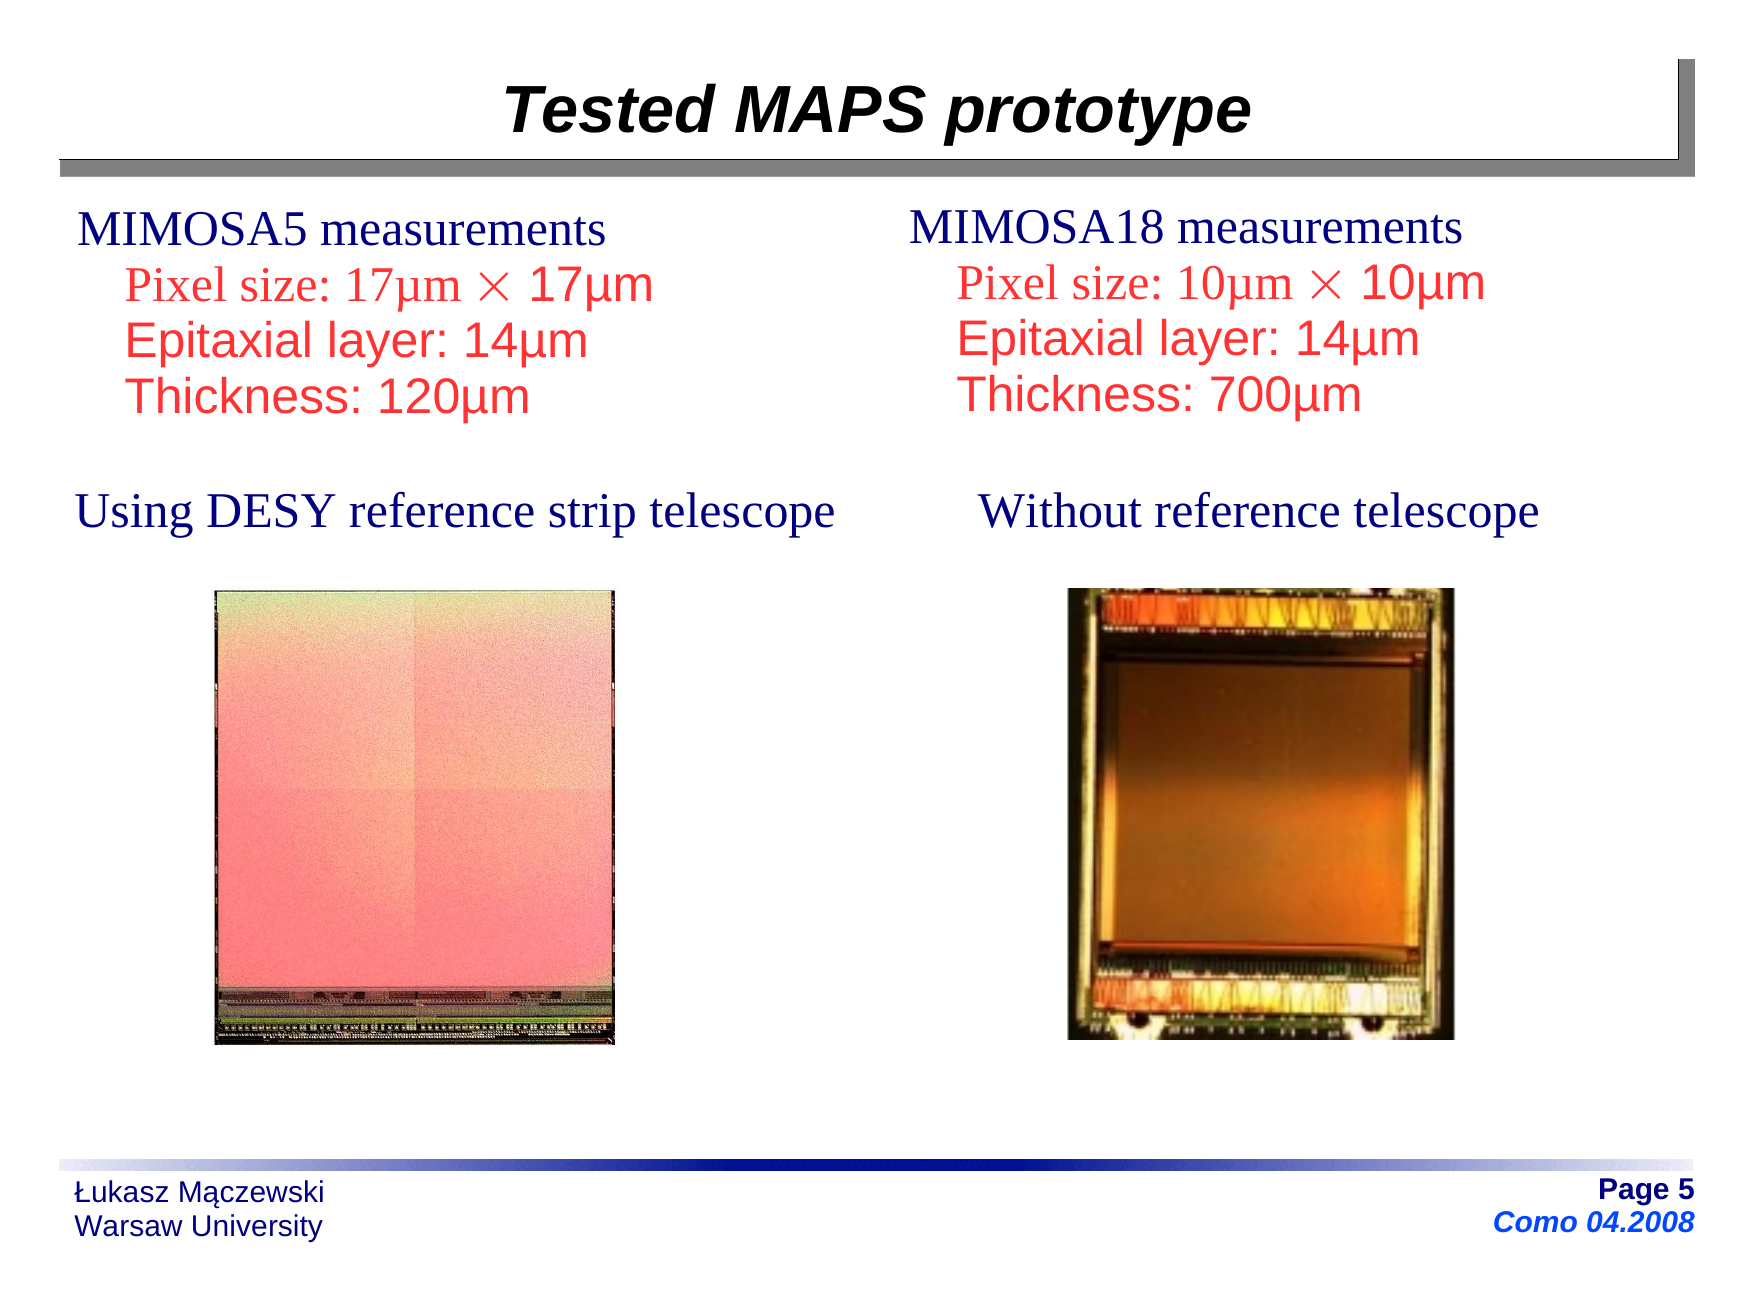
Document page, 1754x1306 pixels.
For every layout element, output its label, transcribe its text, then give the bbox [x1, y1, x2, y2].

text_box Using DESY reference strip telescope [74, 483, 851, 539]
picture [59, 1159, 1693, 1171]
text_box Without reference telescope [978, 483, 1555, 539]
text_box MIMOSA18 measurements Pixel size: 10µm  10µm Epitaxial layer: 14µm Thickness: 700µm [897, 198, 1658, 504]
text_box MIMOSA5 measurements Pixel size: 17µm  17µm Epitaxial layer: 14µm Thickness: 120µm [65, 201, 762, 506]
picture [1066, 588, 1458, 1040]
picture [211, 587, 619, 1047]
title Tested MAPS prototype [59, 47, 1695, 173]
